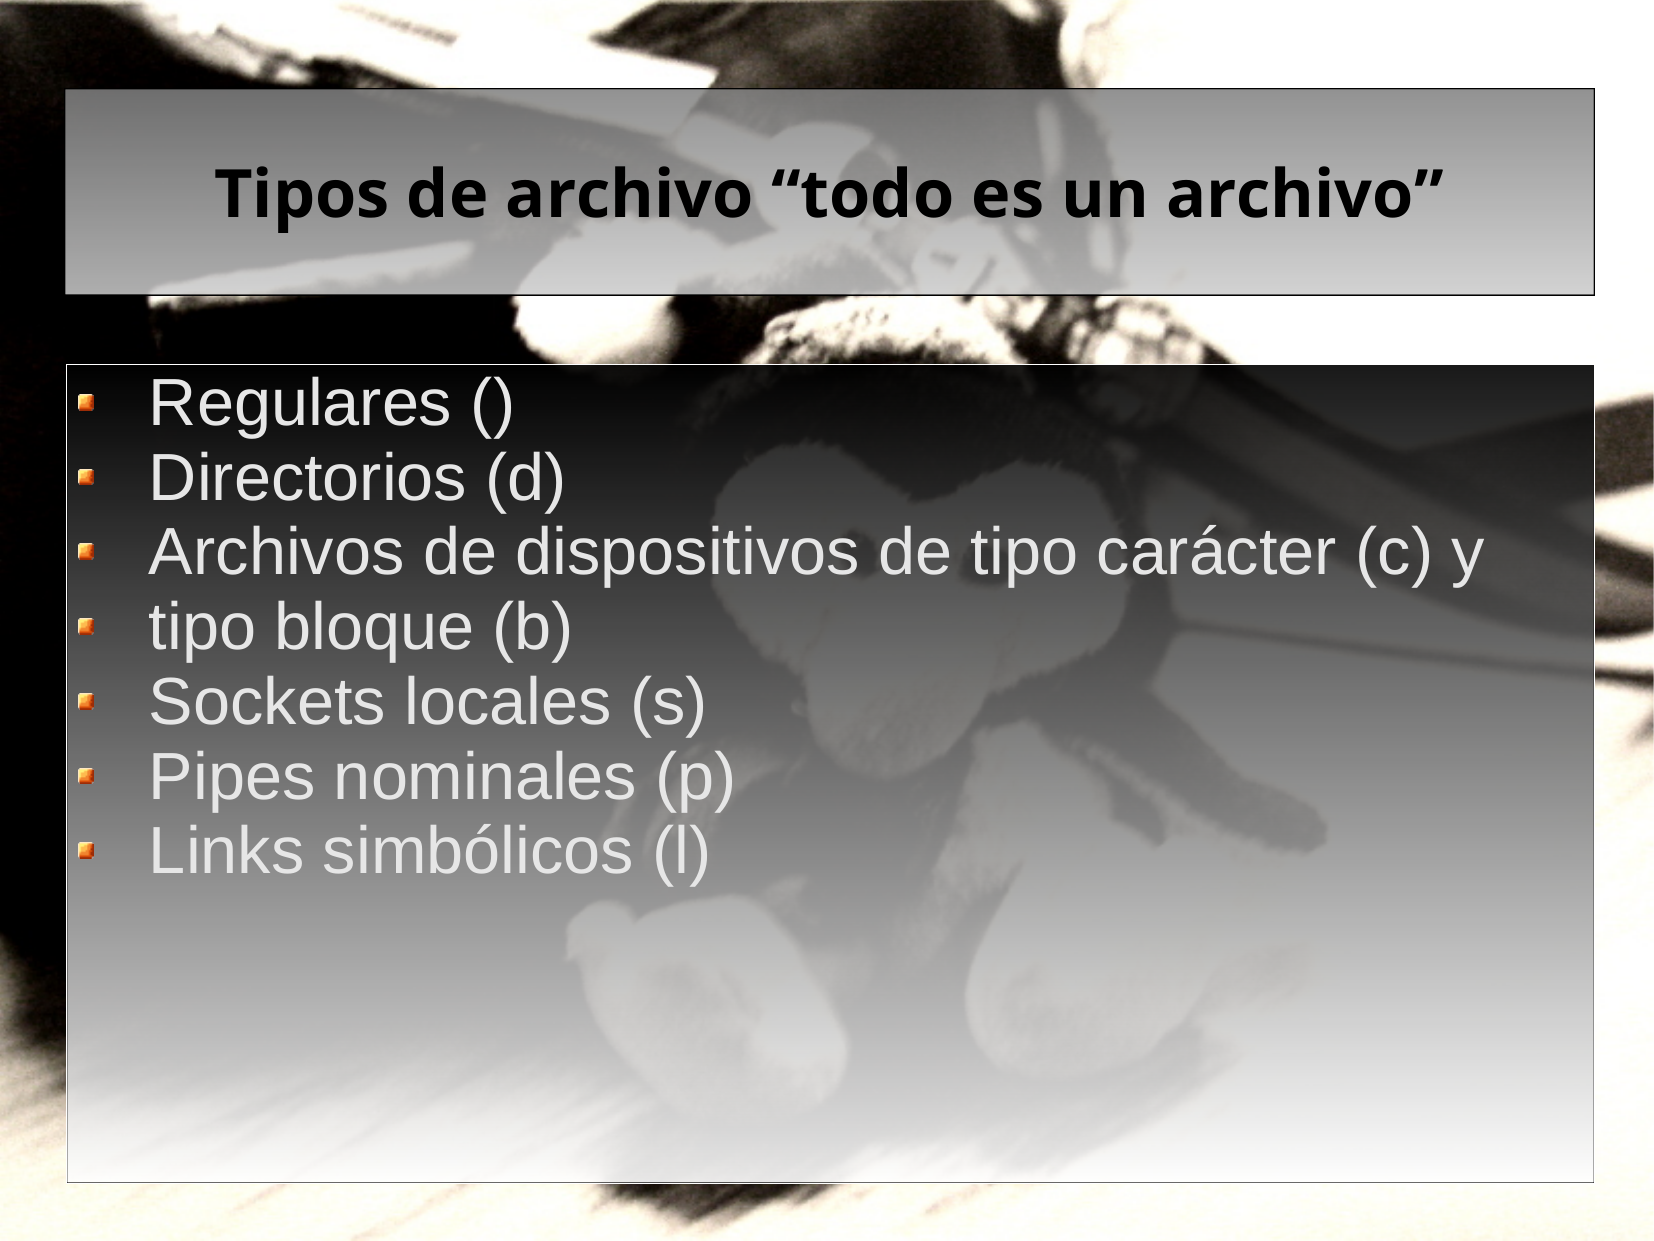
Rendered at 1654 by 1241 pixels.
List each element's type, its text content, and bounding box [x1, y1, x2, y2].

picture [0, 0, 1654, 1241]
title Tipos de archivo “todo es un archivo” [64, 88, 1595, 296]
list Regulares () Directorios (d) Archivos de dispositivos de tipo carácter (c) y tipo bloque (b) Sockets locales (s) Pipes nominales (p) Links simbólicos (l) [66, 364, 1595, 1184]
